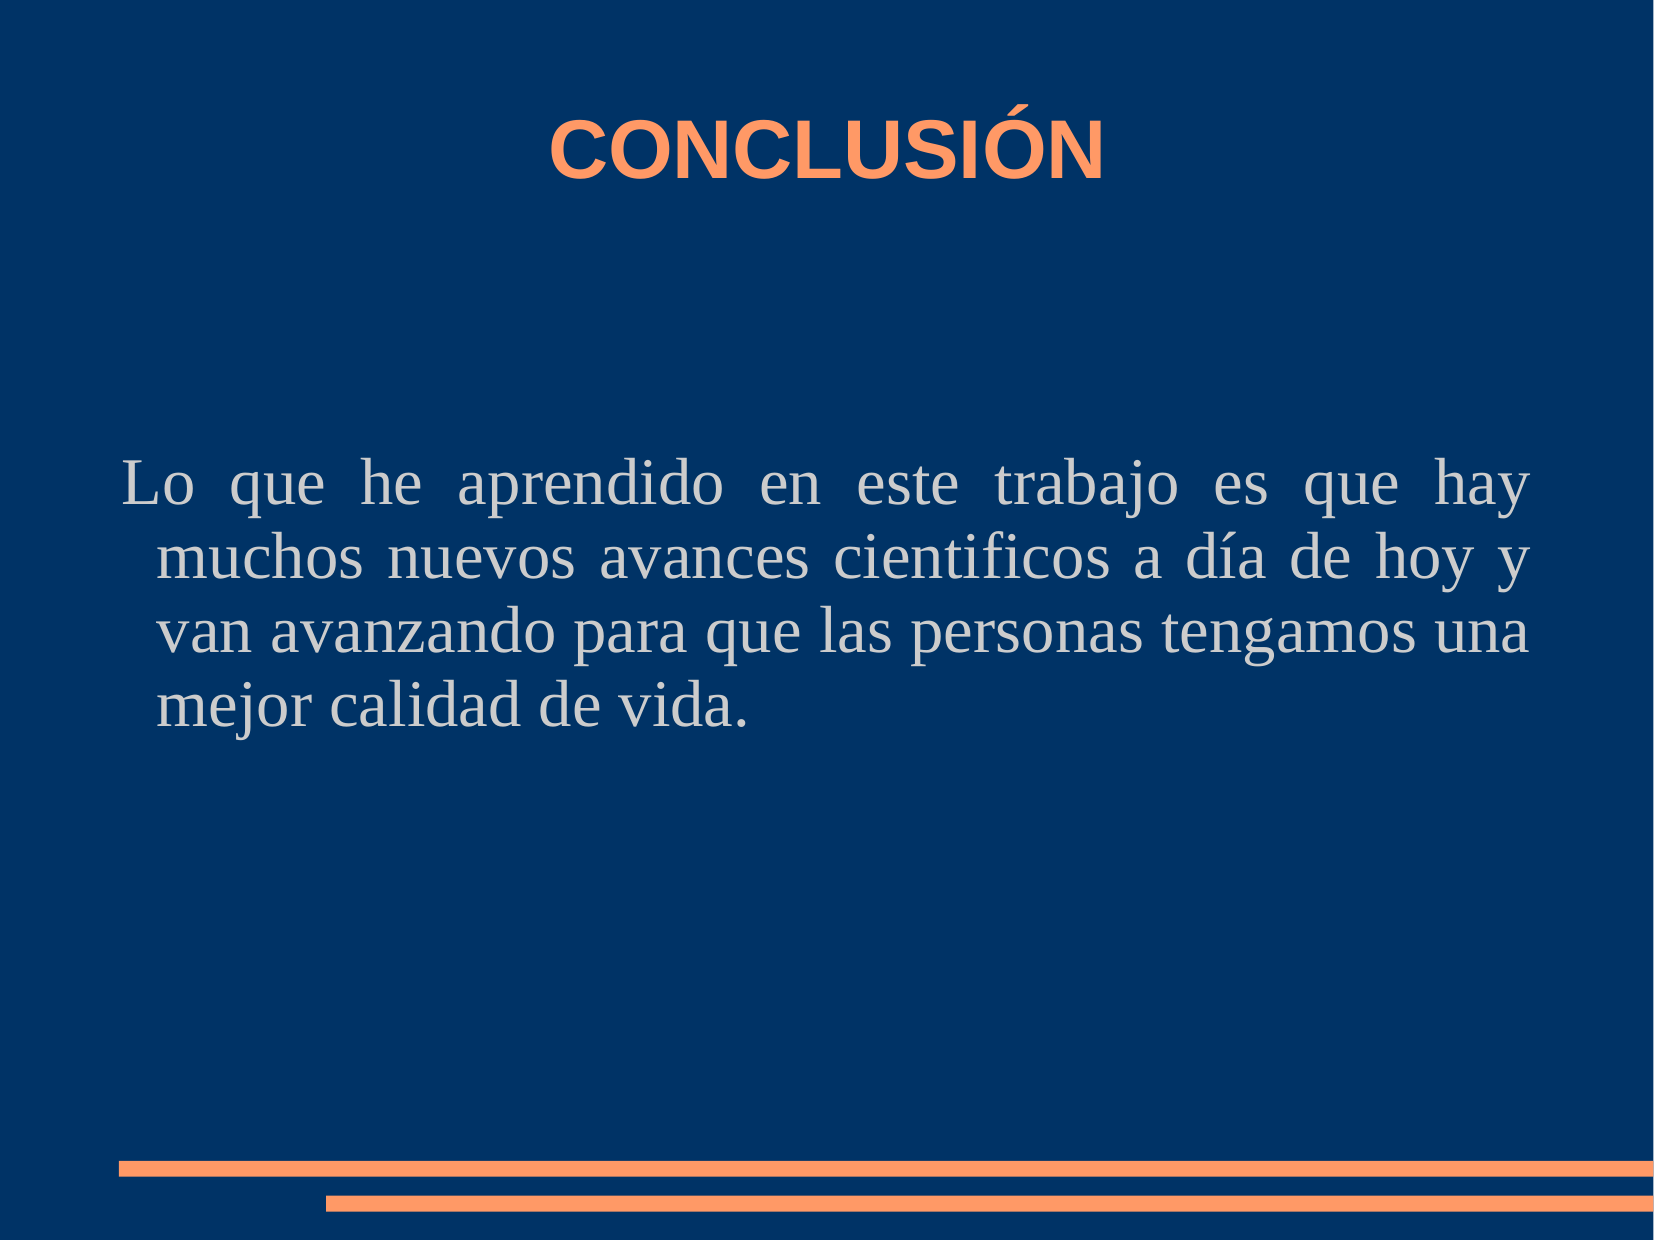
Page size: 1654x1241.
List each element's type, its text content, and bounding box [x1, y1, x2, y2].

subtitle Lo que he aprendido en este trabajo es que hay muchos nuevos avances cientificos a día de hoy y van avanzando para que las personas tengamos una mejor calidad de vida. [121, 53, 1534, 1134]
